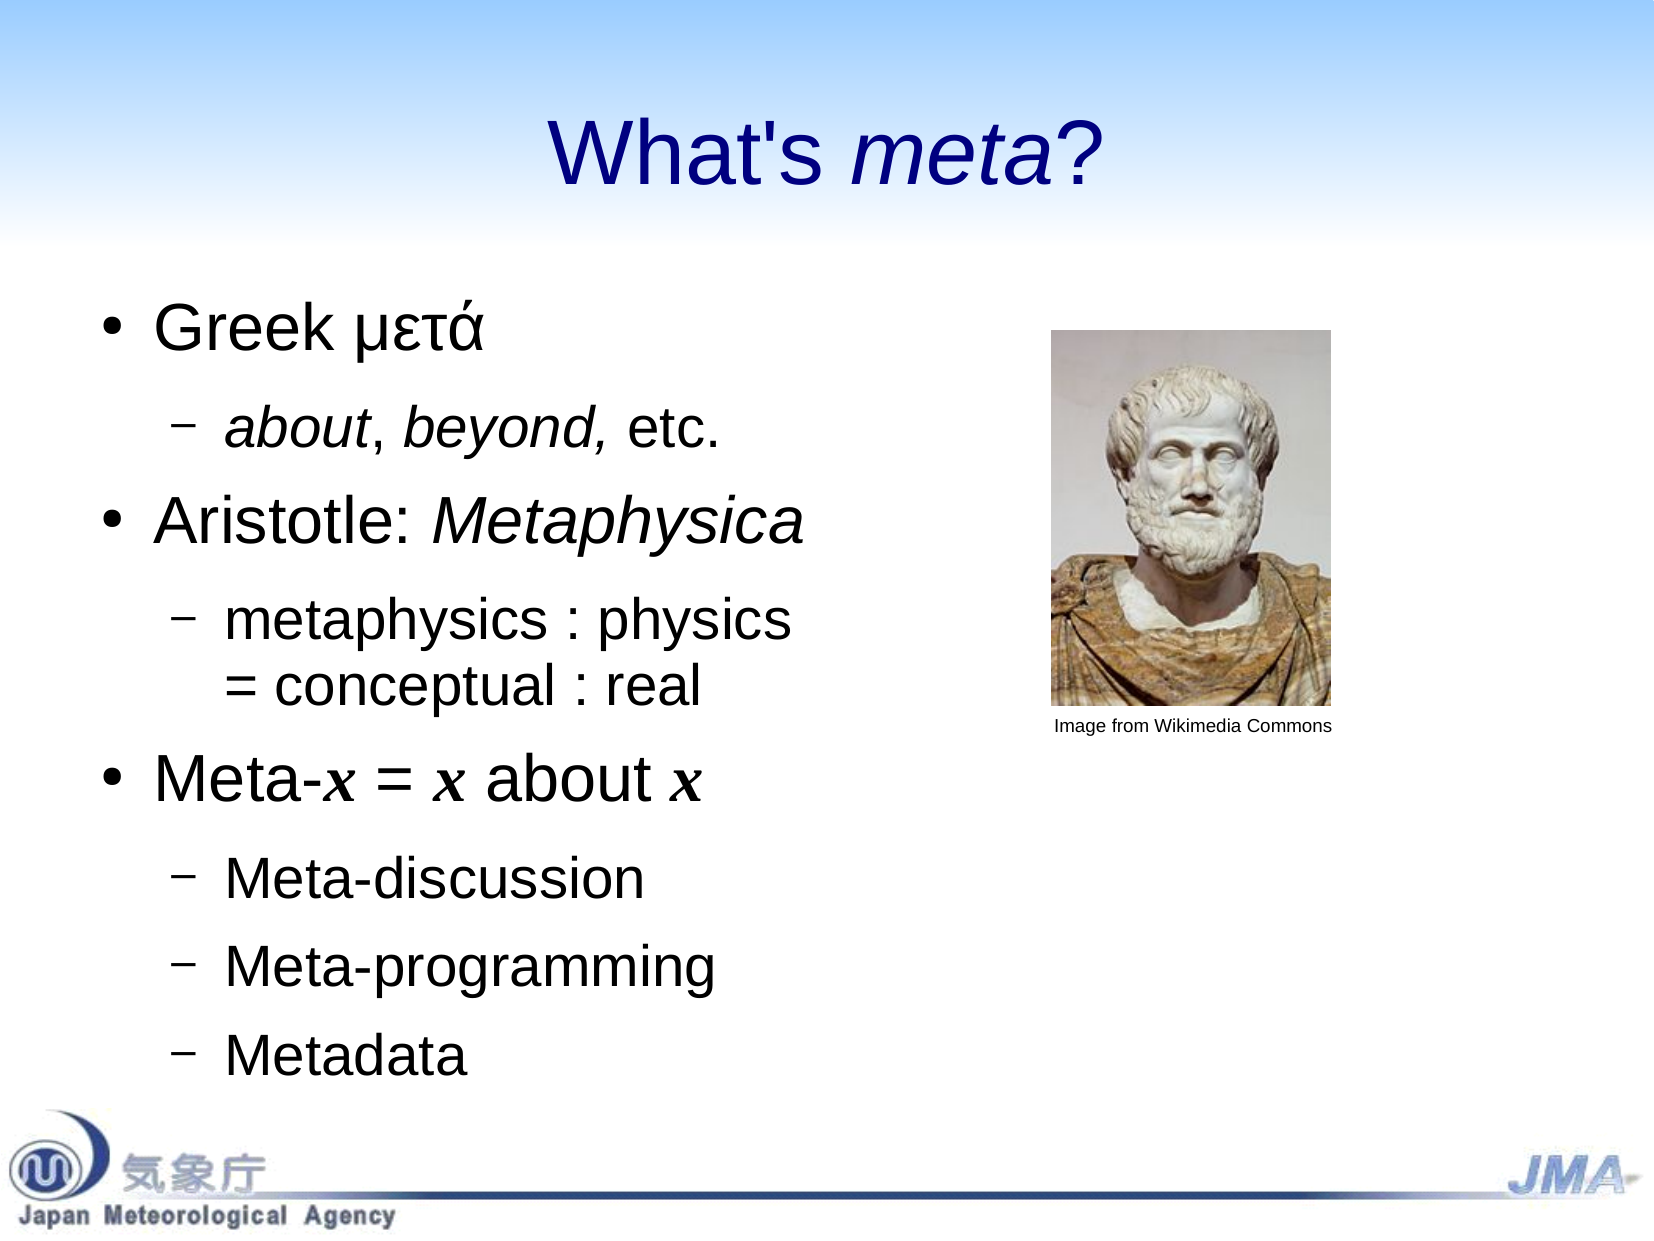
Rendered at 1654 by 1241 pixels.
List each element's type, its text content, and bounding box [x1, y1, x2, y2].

text_box Image from Wikimedia Commons [1039, 708, 1359, 745]
picture [1, 1108, 1654, 1241]
title What's meta? [82, 49, 1571, 257]
list Greek μετά about, beyond, etc. Aristotle: Metaphysica metaphysics : physics = conceptual : real Meta-x = x about x Meta-discussion Meta-programming Metadata [82, 290, 1571, 1087]
picture [1051, 330, 1331, 706]
